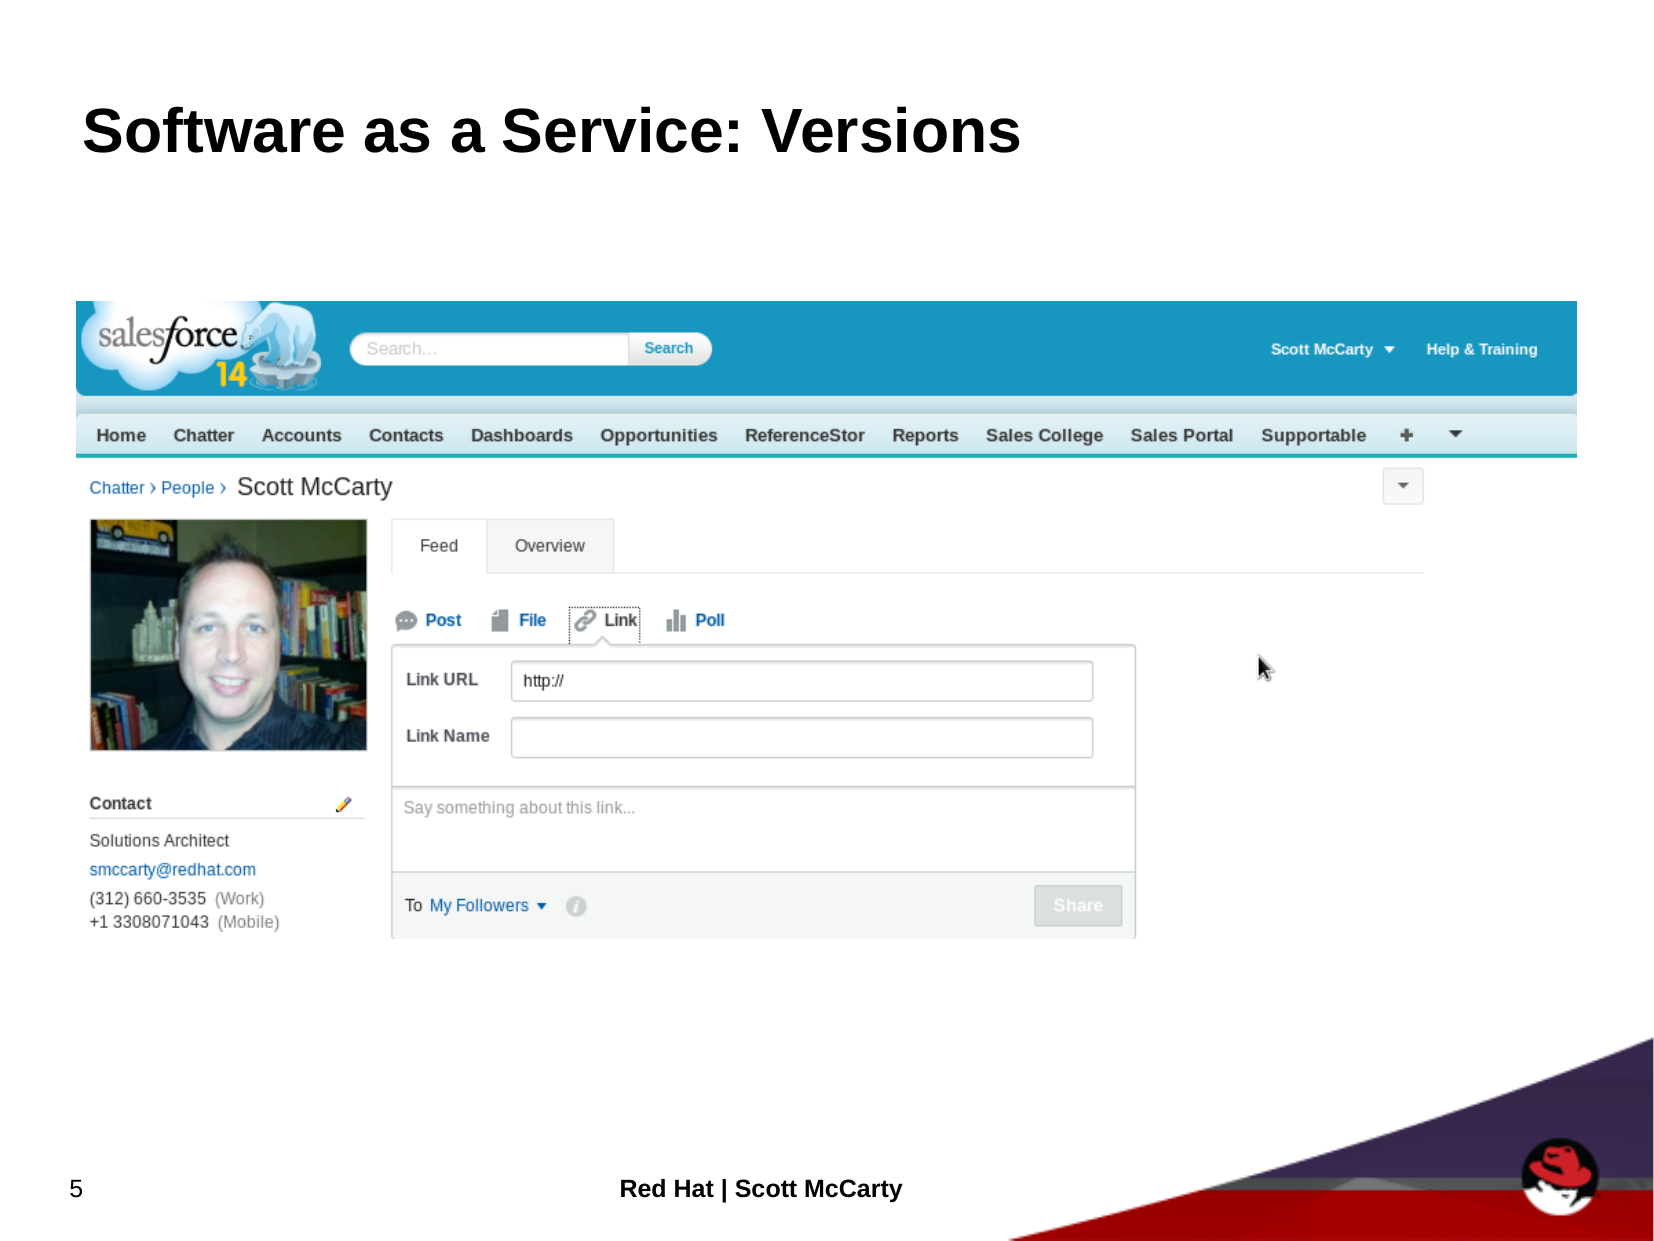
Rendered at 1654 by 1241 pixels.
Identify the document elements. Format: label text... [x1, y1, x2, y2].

title Software as a Service: Versions [82, 37, 1571, 226]
picture [1007, 1036, 1654, 1241]
picture [76, 301, 1577, 939]
